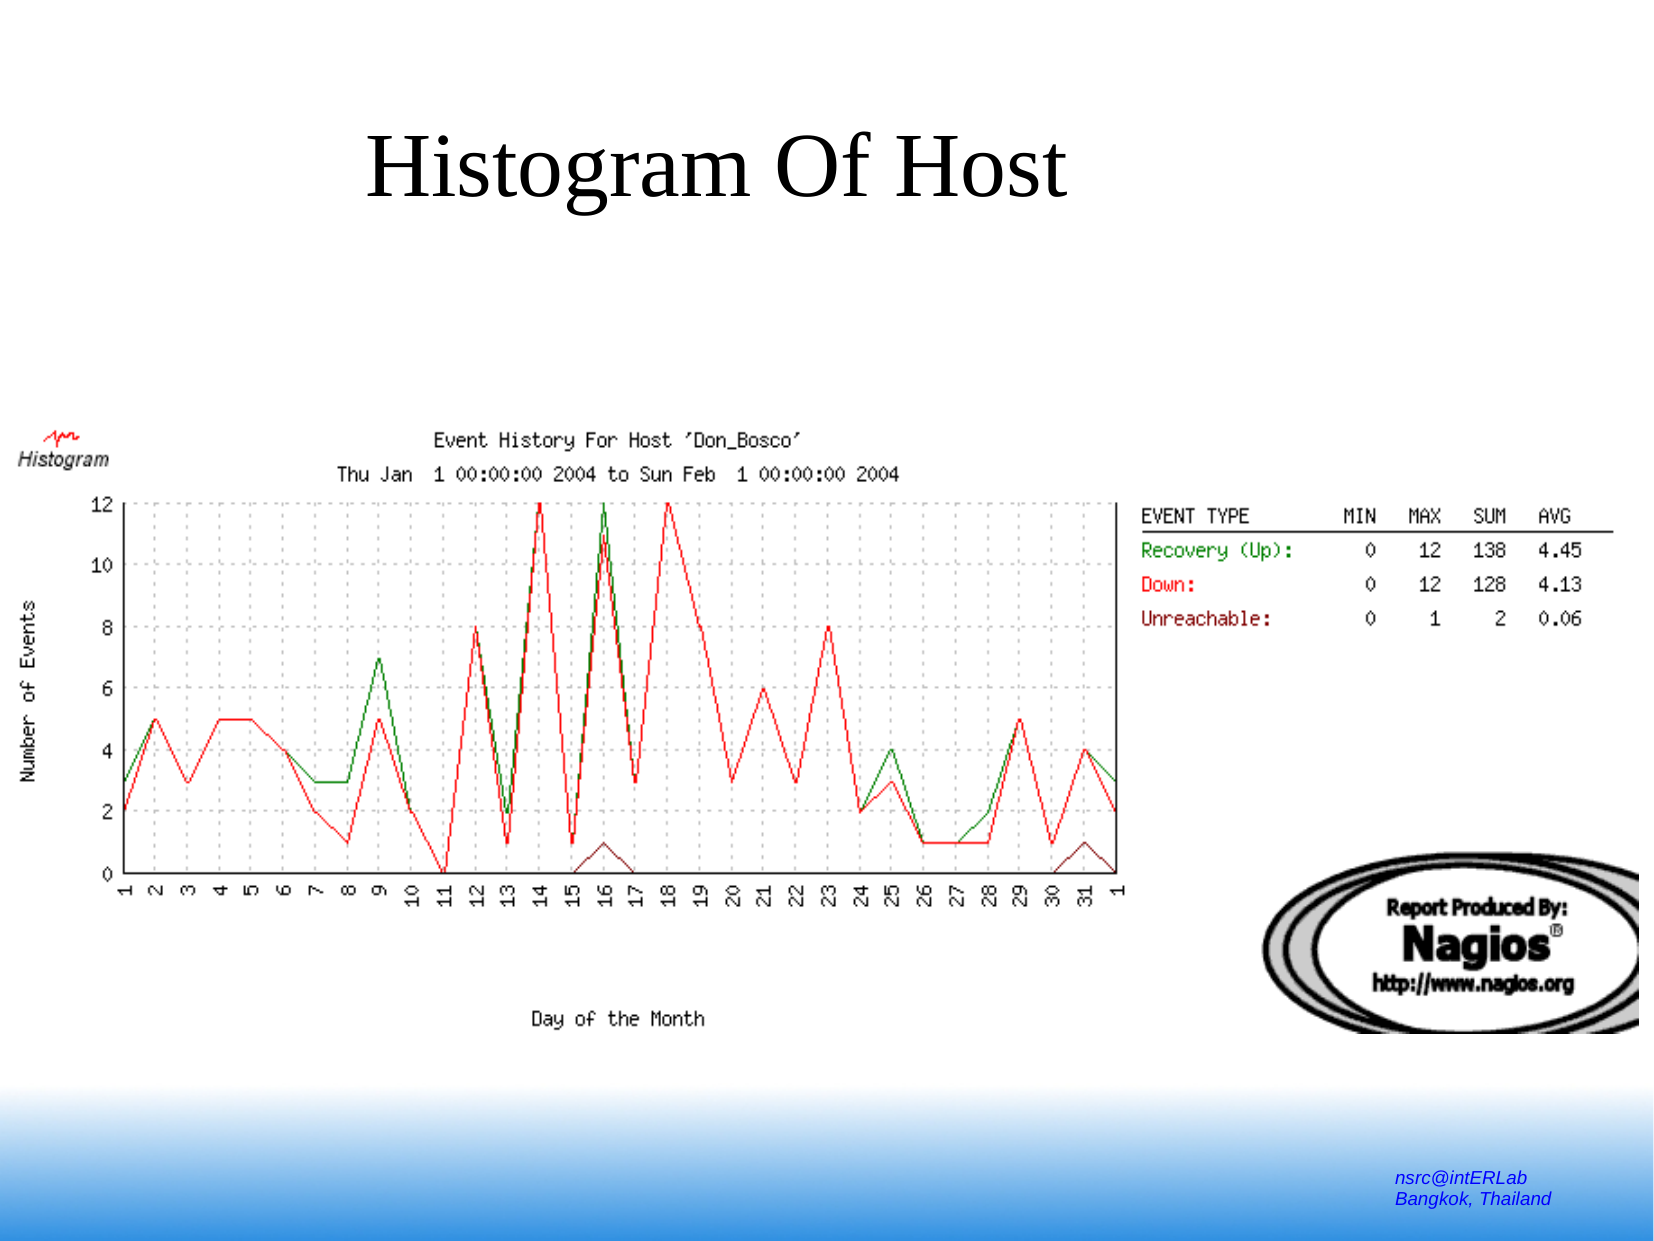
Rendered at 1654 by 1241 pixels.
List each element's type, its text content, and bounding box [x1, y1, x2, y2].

picture [0, 1083, 1654, 1241]
picture [15, 427, 1639, 1034]
text_box Histogram Of Host [365, 109, 1067, 220]
